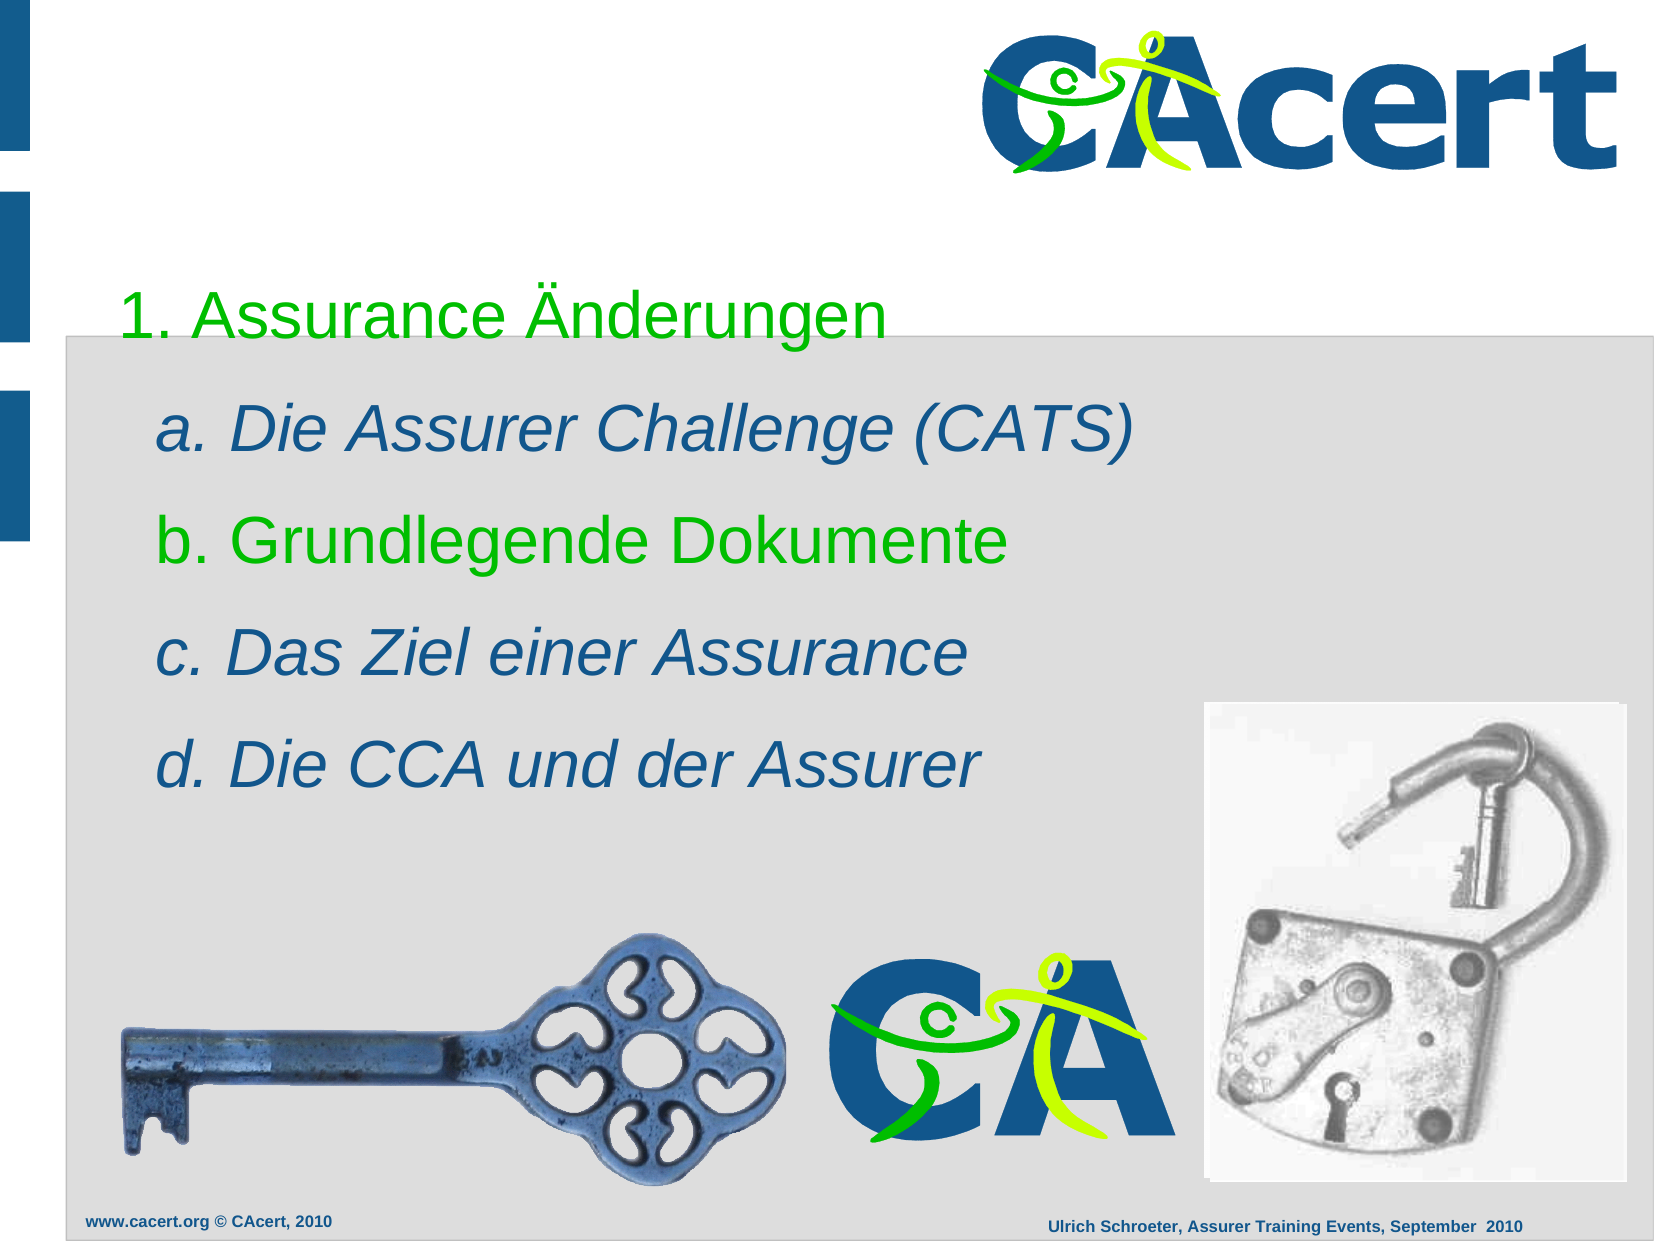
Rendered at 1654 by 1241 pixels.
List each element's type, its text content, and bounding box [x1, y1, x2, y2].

title 1. Assurance Änderungen a. Die Assurer Challenge (CATS) b. Grundlegende Dokumente c. Das Ziel einer Assurance d. Die CCA und der Assurer [118, 259, 1530, 784]
picture [1204, 702, 1627, 1182]
picture [106, 915, 800, 1203]
picture [826, 950, 1177, 1145]
